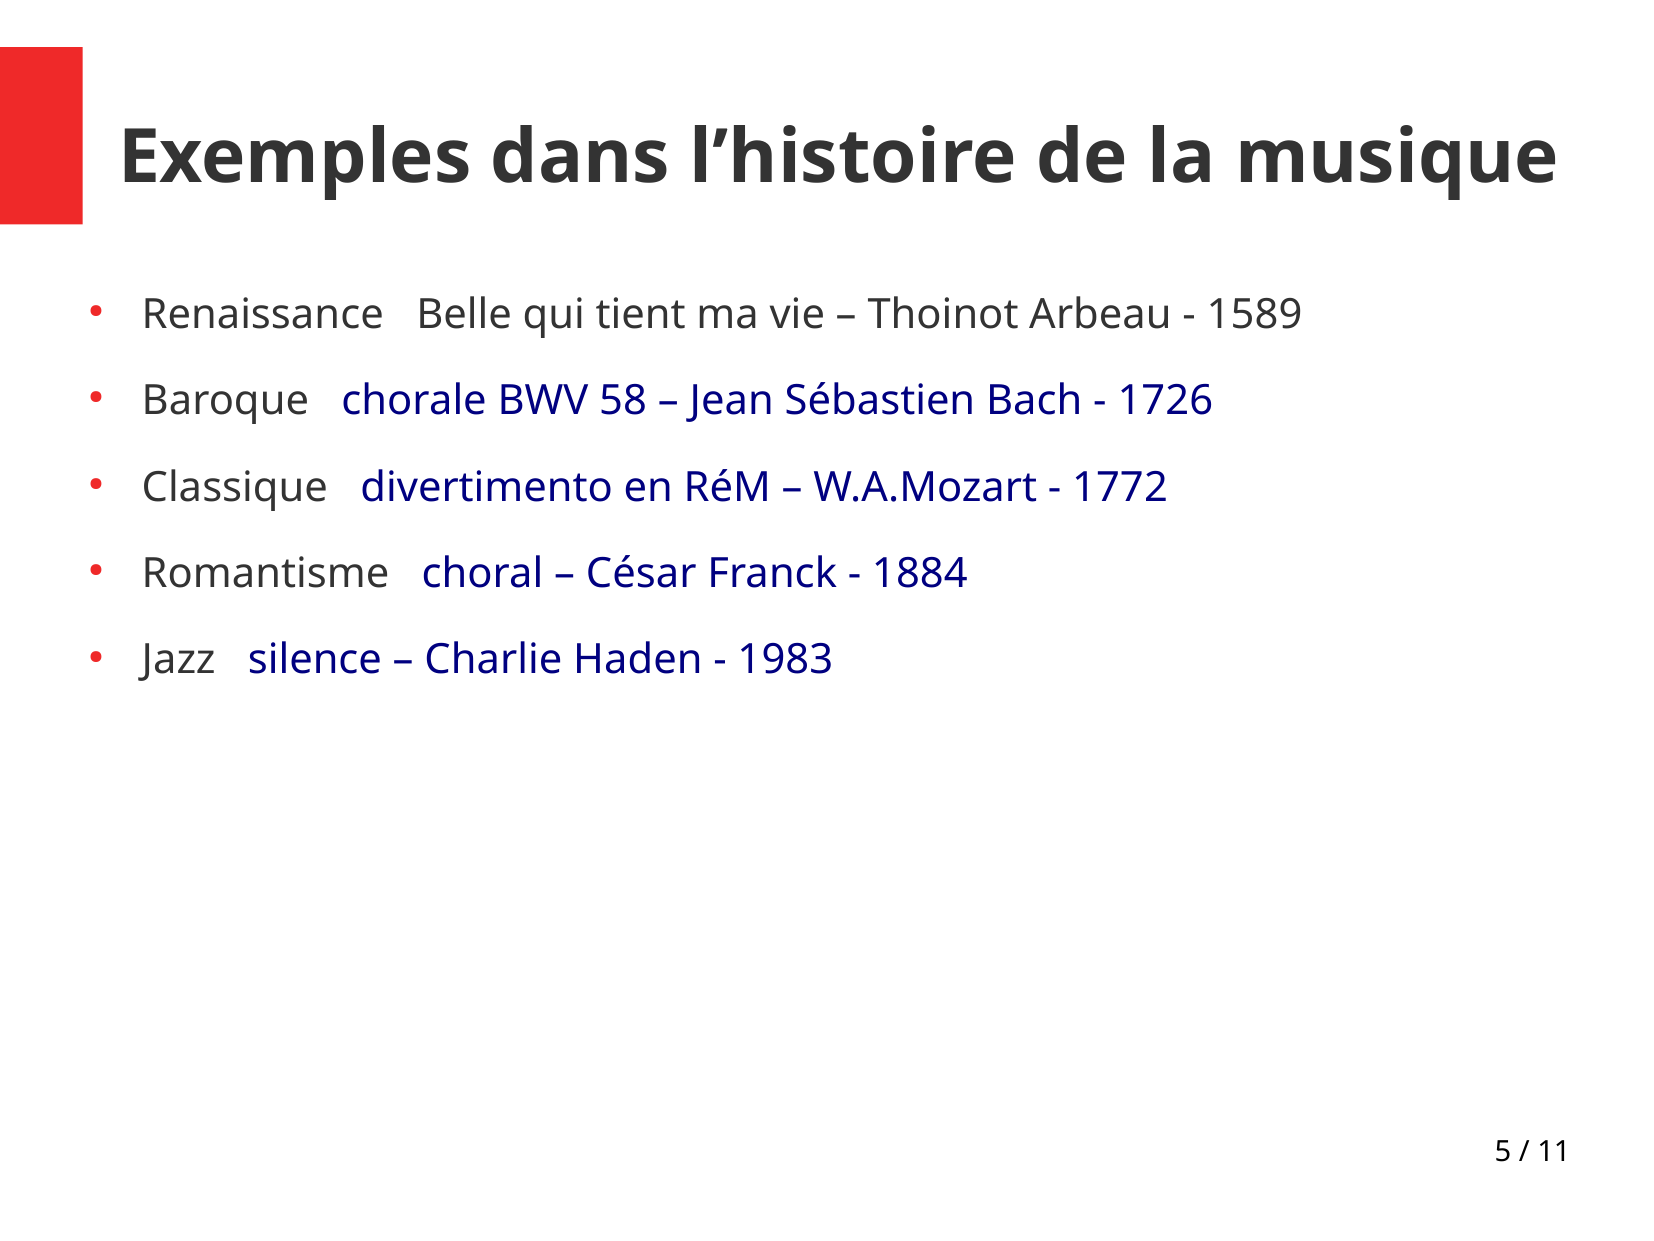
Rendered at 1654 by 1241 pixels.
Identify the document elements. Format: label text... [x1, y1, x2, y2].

title Exemples dans l’histoire de la musique [118, 49, 1571, 257]
list Renaissance Belle qui tient ma vie – Thoinot Arbeau - 1589 Baroque chorale BWV 58 – Jean Sébastien Bach - 1726 Classique divertimento en RéM – W.A.Mozart - 1772 Romantisme choral – César Franck - 1884 Jazz silence – Charlie Haden - 1983 [70, 283, 1595, 875]
